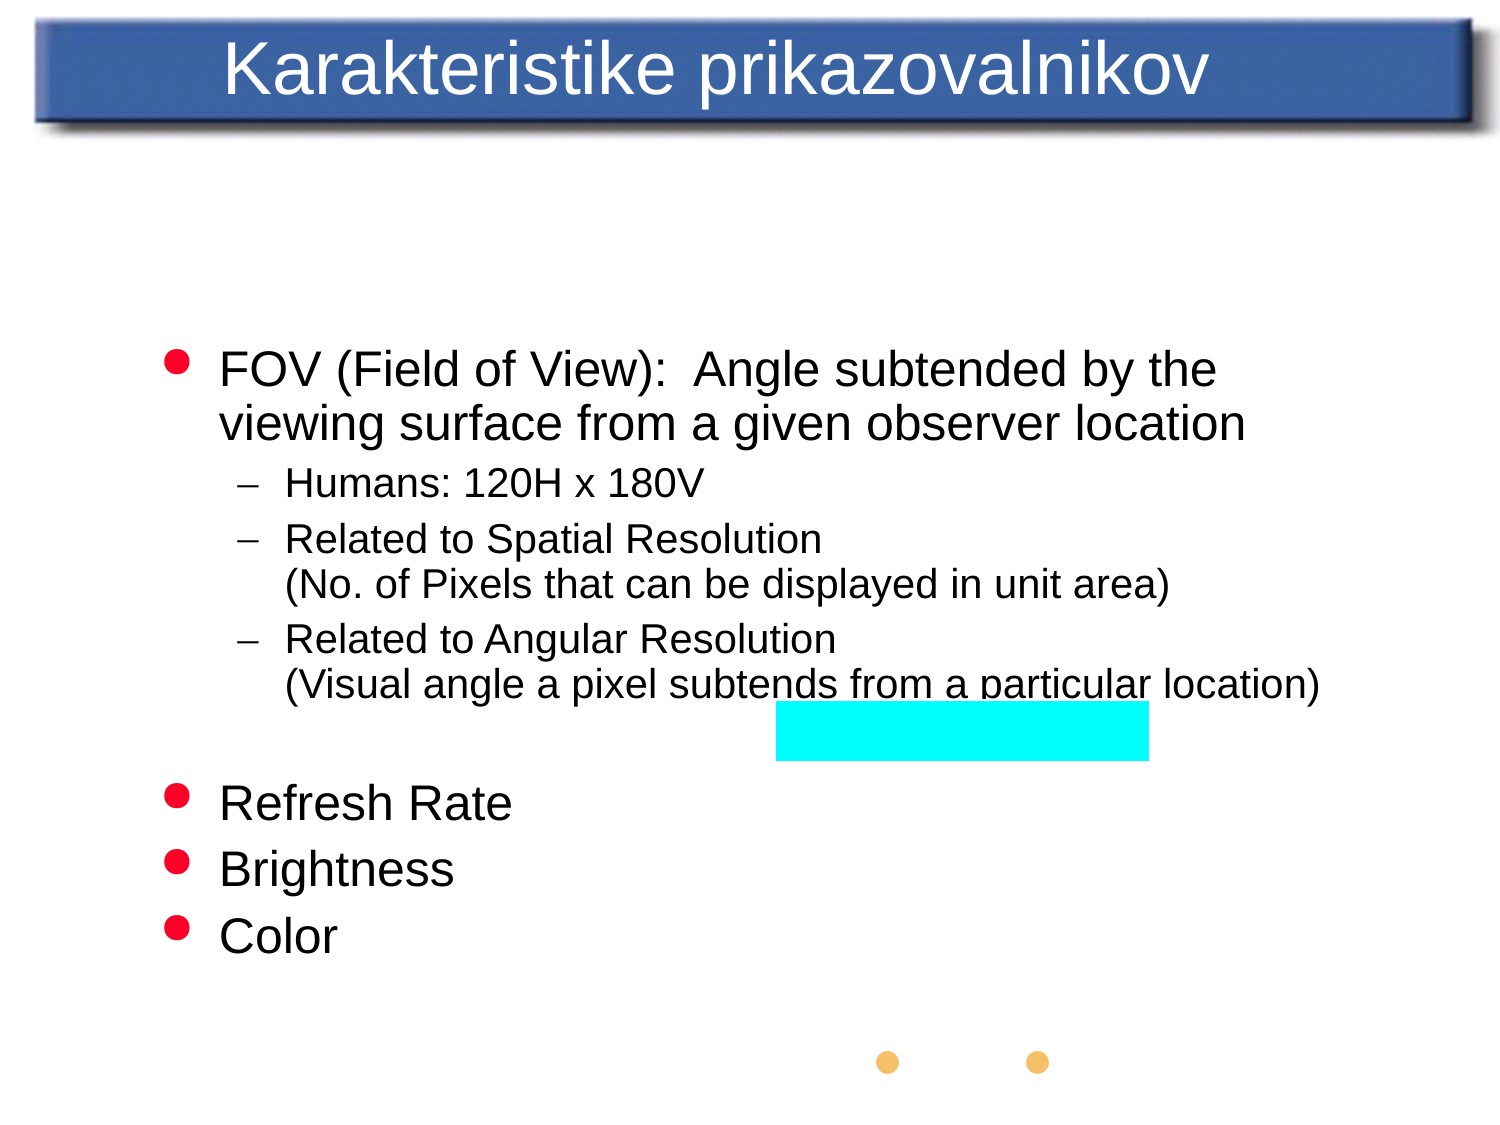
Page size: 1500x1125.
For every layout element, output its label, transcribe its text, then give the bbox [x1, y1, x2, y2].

list FOV (Field of View): Angle subtended by the viewing surface from a given observer location Humans: 120H x 180V Related to Spatial Resolution (No. of Pixels that can be displayed in unit area) Related to Angular Resolution (Visual angle a pixel subtends from a particular location) Refresh Rate Brightness Color [147, 336, 1353, 985]
picture [33, 15, 1500, 142]
text_box [774, 699, 1150, 763]
title Karakteristike prikazovalnikov [100, 12, 1376, 117]
text_box [1024, 1050, 1051, 1075]
text_box [874, 1050, 901, 1075]
